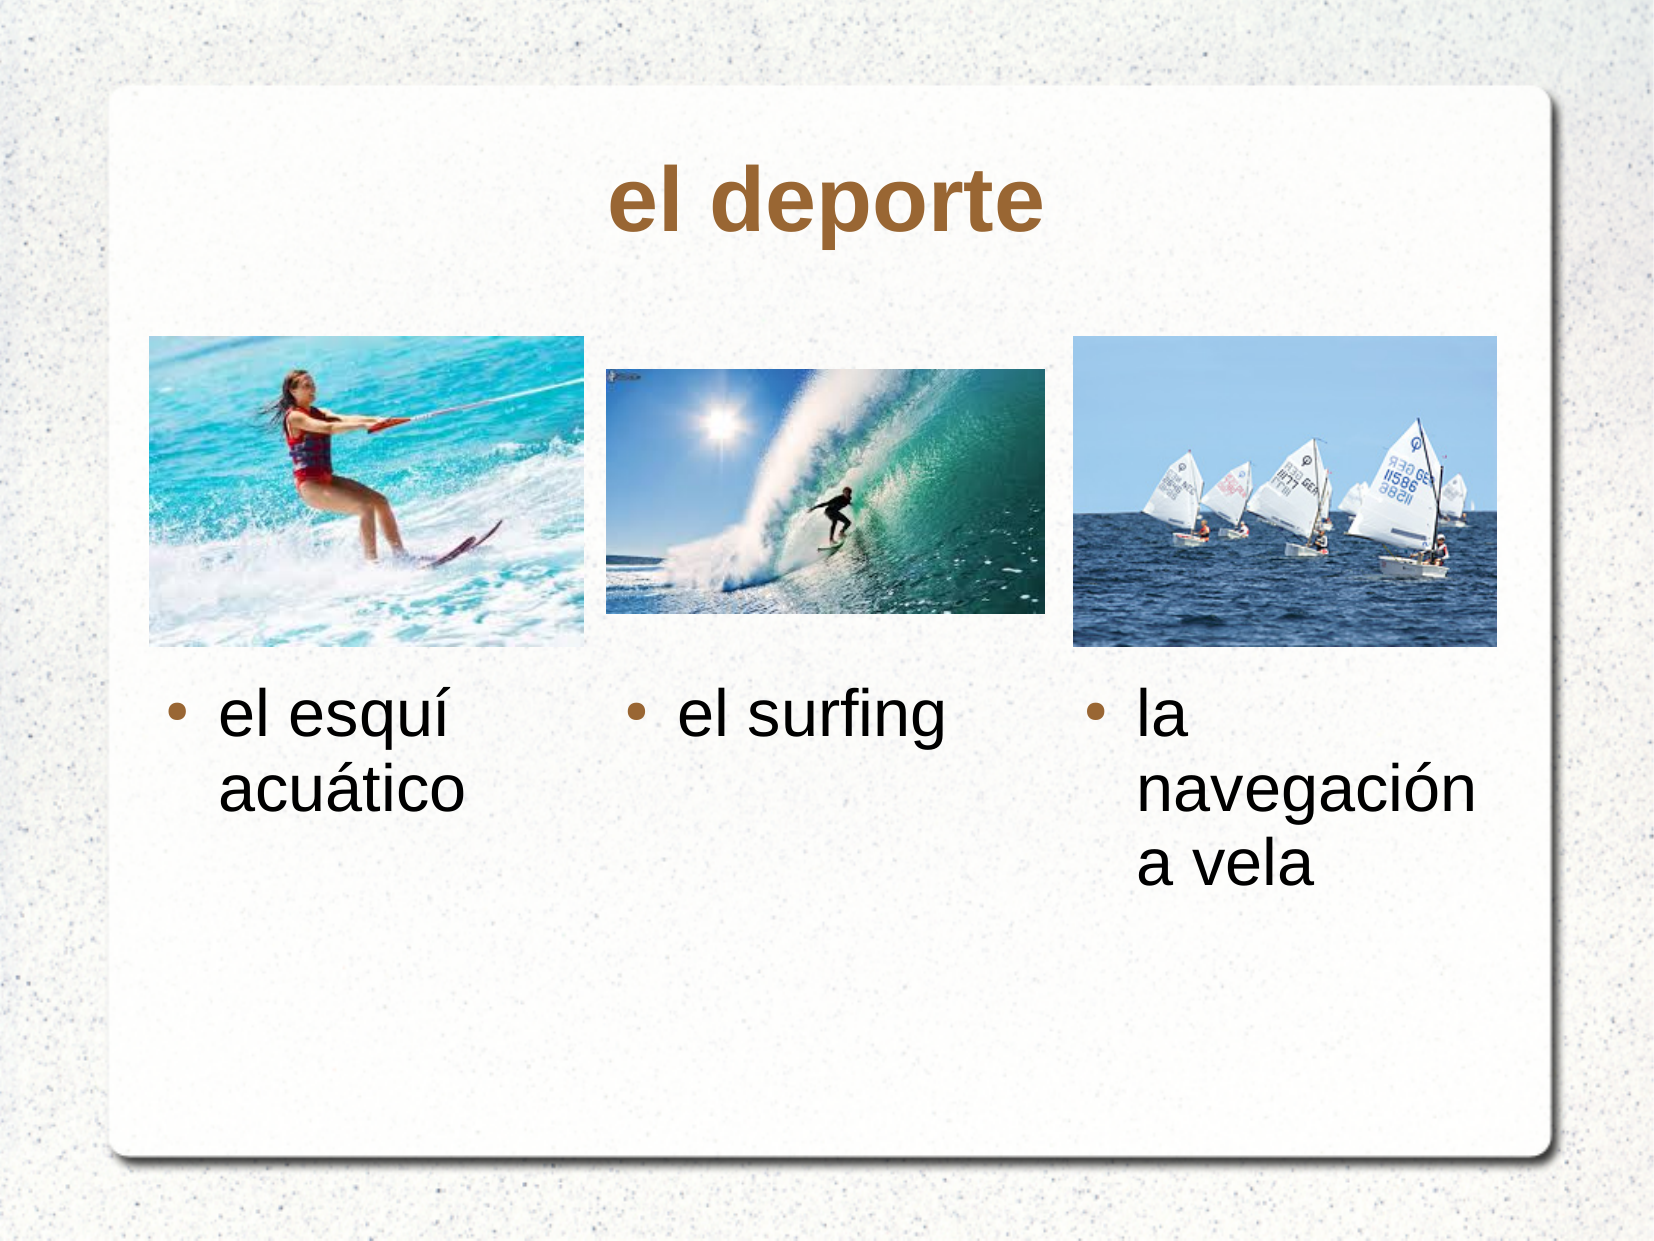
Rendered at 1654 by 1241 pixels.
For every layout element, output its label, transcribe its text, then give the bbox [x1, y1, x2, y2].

title el deporte [118, 96, 1536, 304]
list el surfing [606, 675, 1045, 986]
list el esquí acuático [147, 675, 585, 986]
picture [0, 0, 1654, 1241]
list la navegación a vela [1066, 675, 1504, 986]
